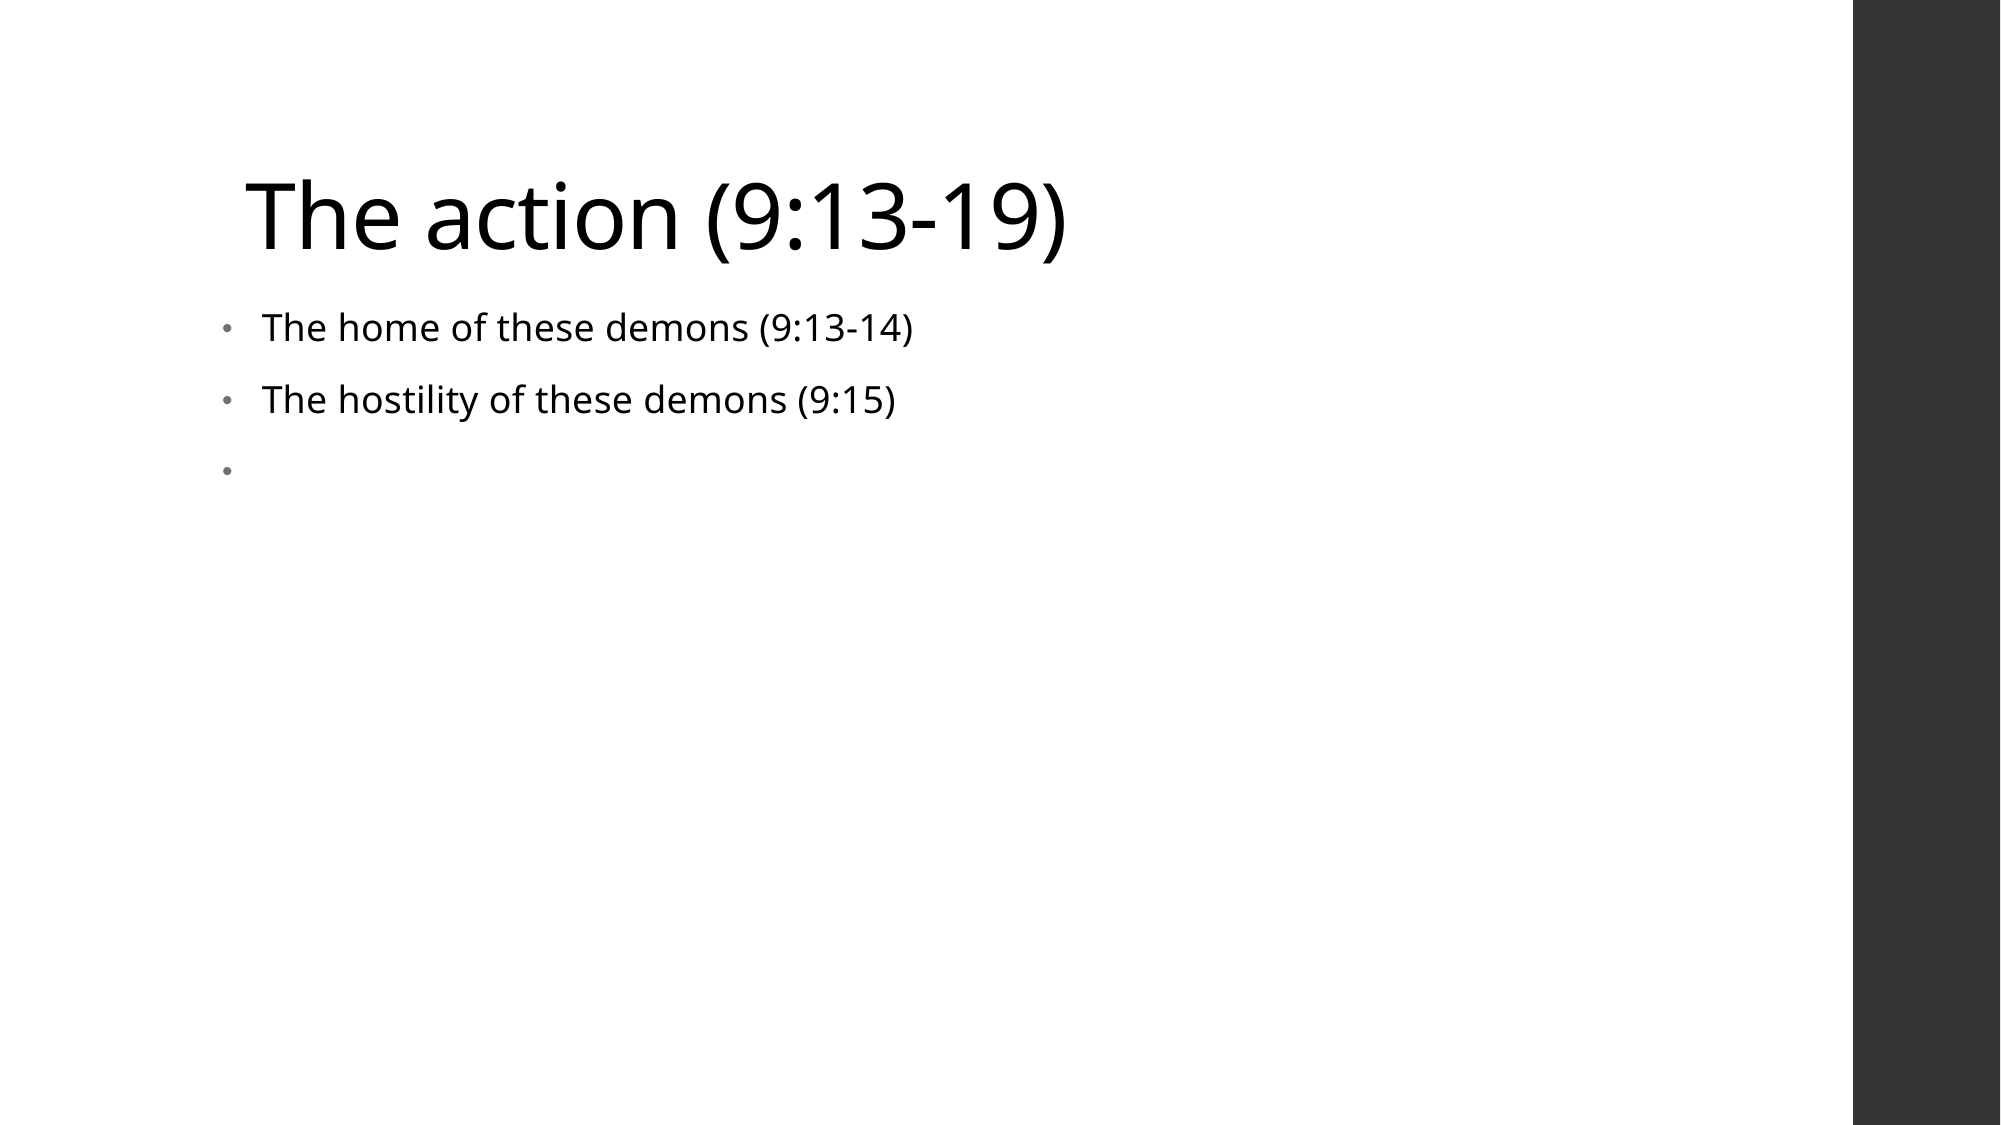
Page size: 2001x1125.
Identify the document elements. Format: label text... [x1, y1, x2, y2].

list The home of these demons (9:13-14) The hostility of these demons (9:15) [206, 299, 1617, 1014]
title The action (9:13-19) [206, 60, 1797, 278]
